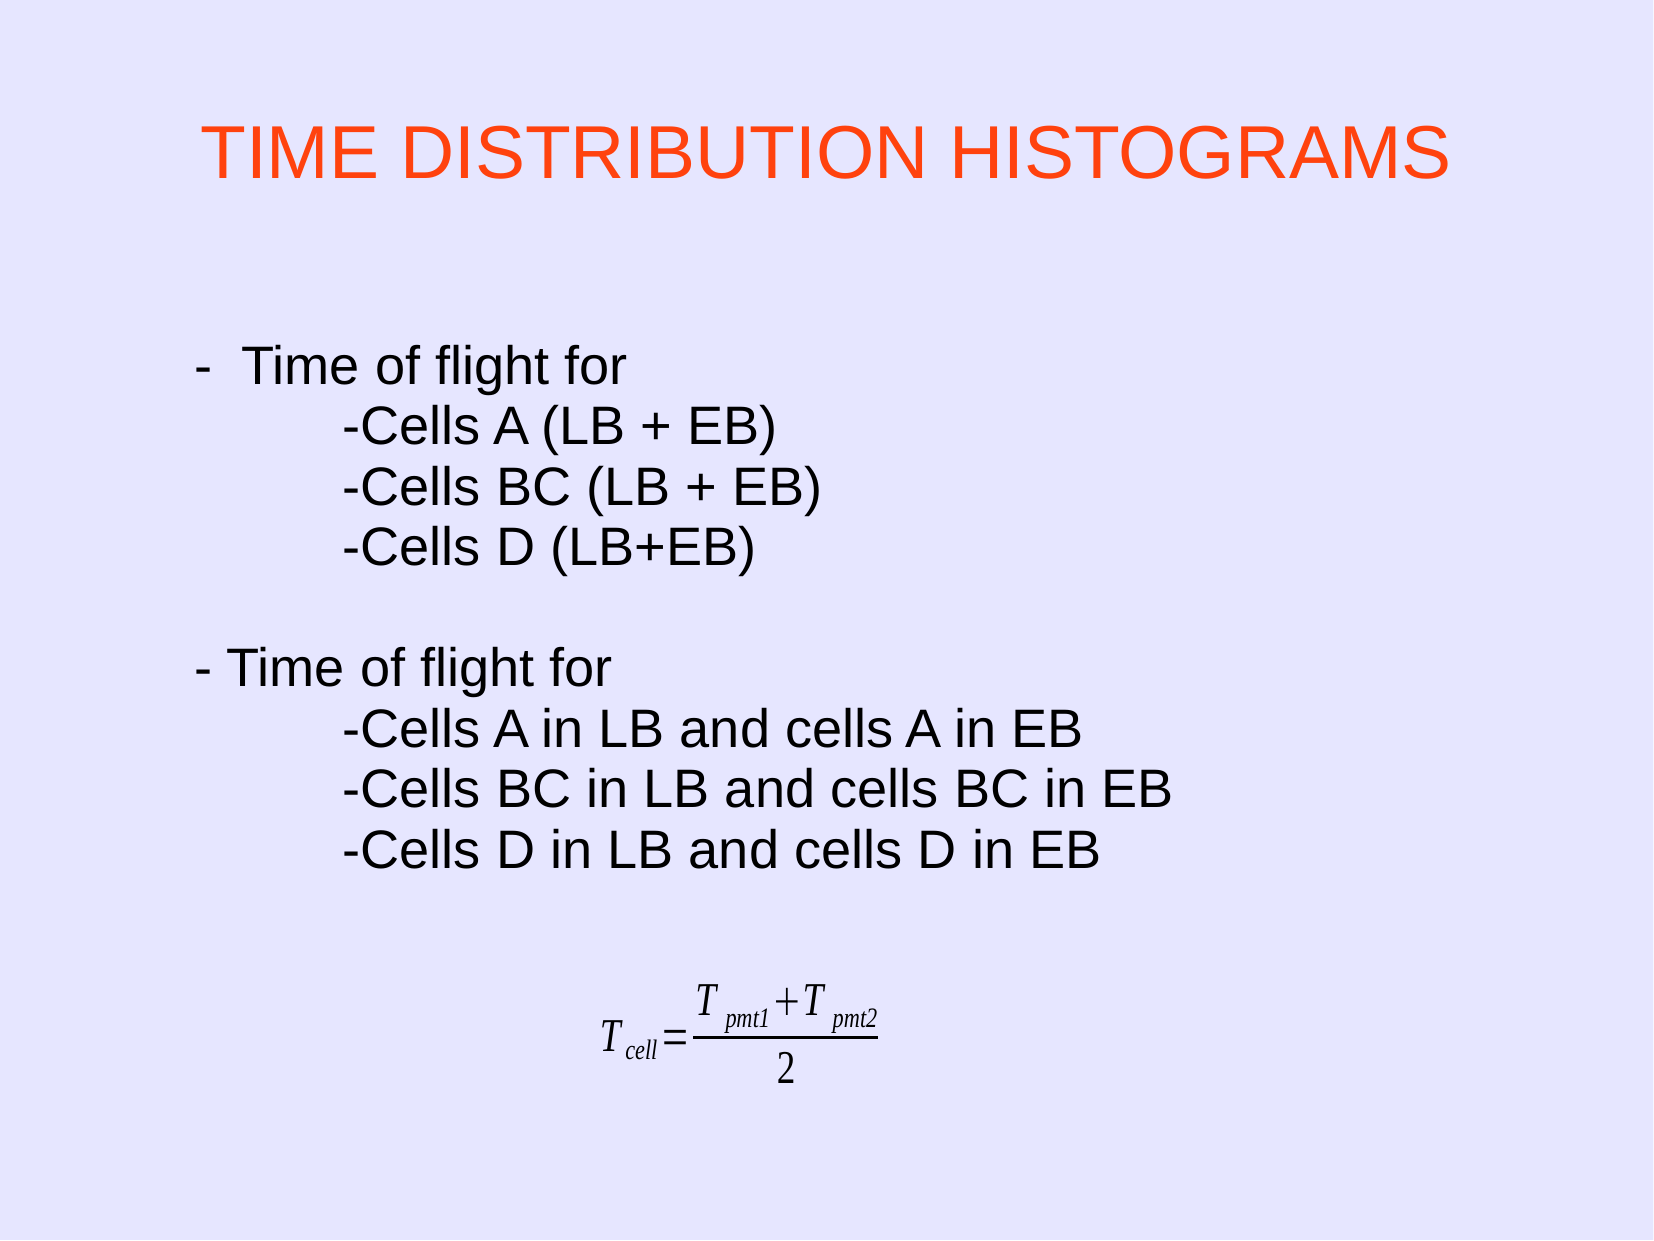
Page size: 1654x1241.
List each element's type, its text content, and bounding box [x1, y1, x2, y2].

text_box - Time of flight for -Cells A (LB + EB) -Cells BC (LB + EB) -Cells D (LB+EB) - Time of flight for -Cells A in LB and cells A in EB -Cells BC in LB and cells BC in EB -Cells D in LB and cells D in EB [177, 324, 1329, 1004]
title TIME DISTRIBUTION HISTOGRAMS [82, 56, 1571, 250]
chart [590, 974, 890, 1093]
